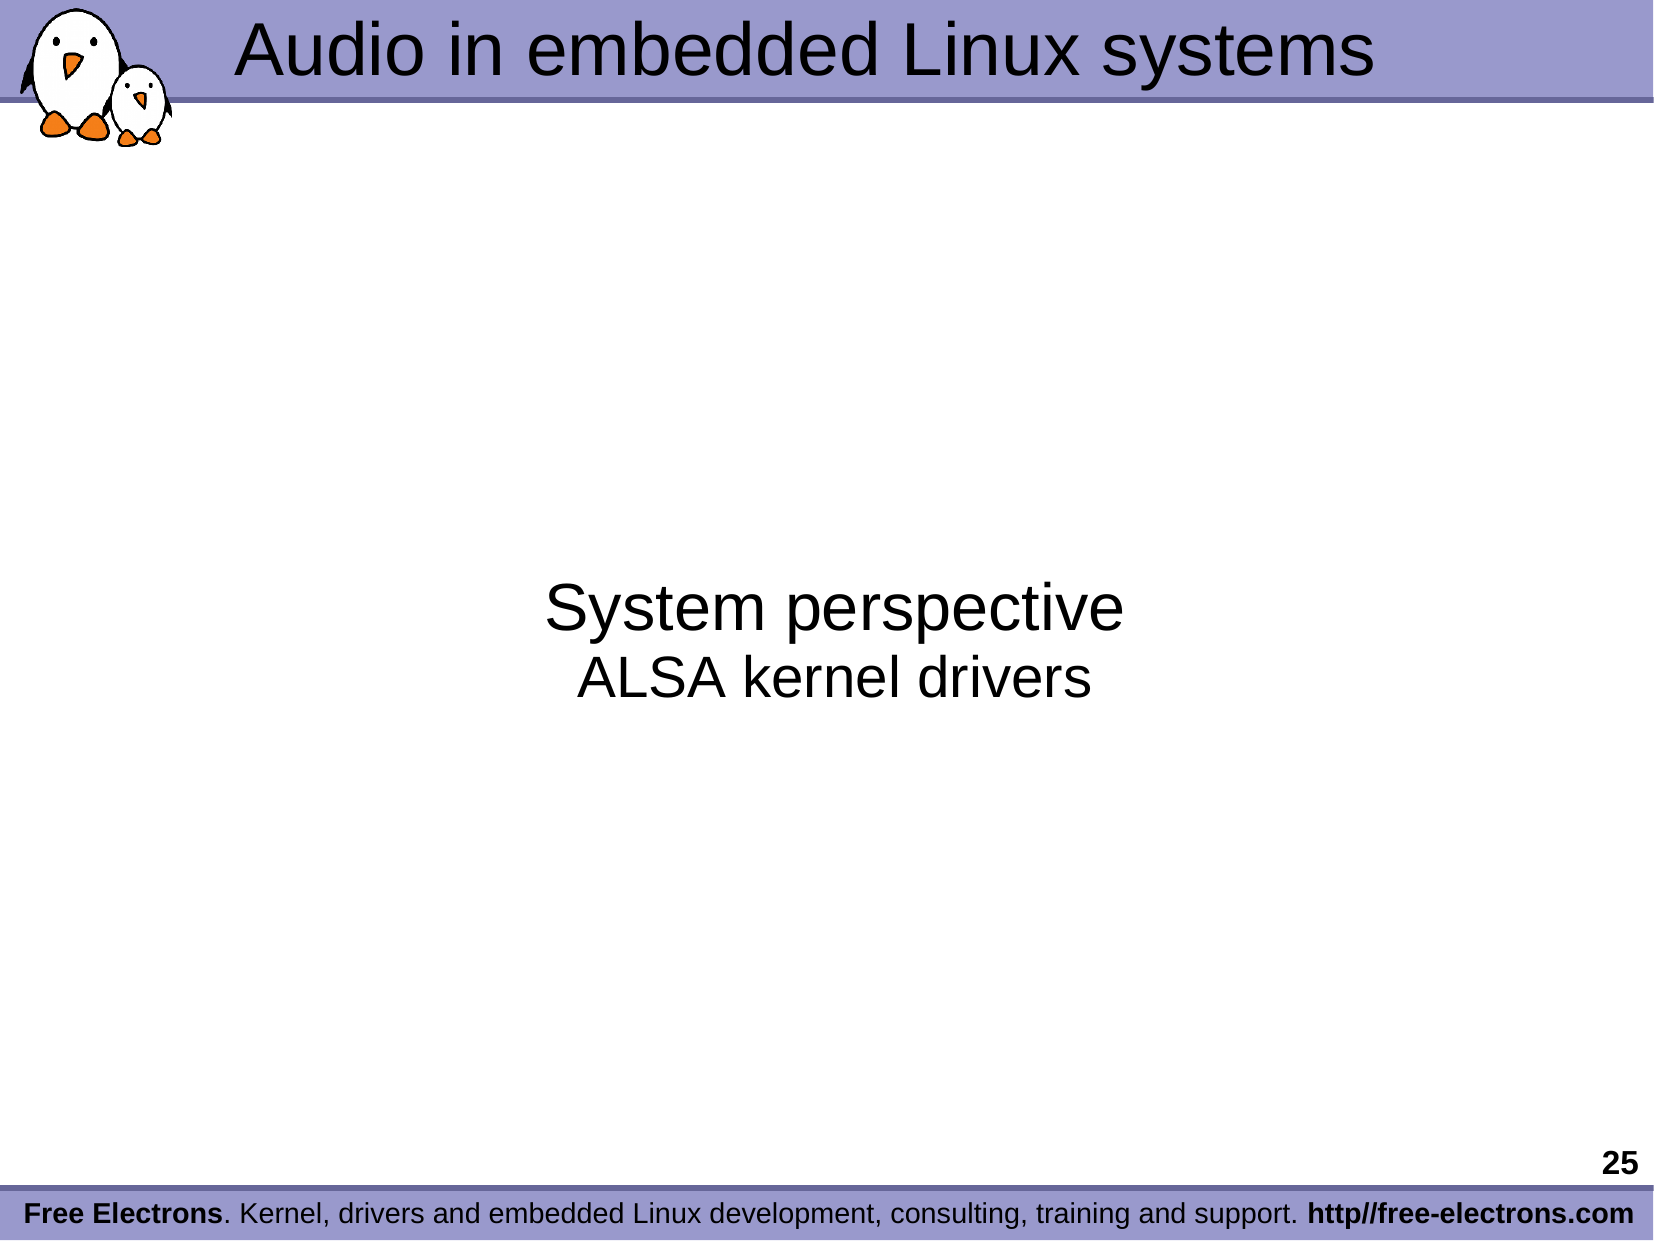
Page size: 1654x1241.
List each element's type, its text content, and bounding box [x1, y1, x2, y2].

title Audio in embedded Linux systems [60, 0, 1551, 100]
picture [20, 8, 172, 147]
subtitle System perspective ALSA kernel drivers [111, 214, 1524, 1065]
